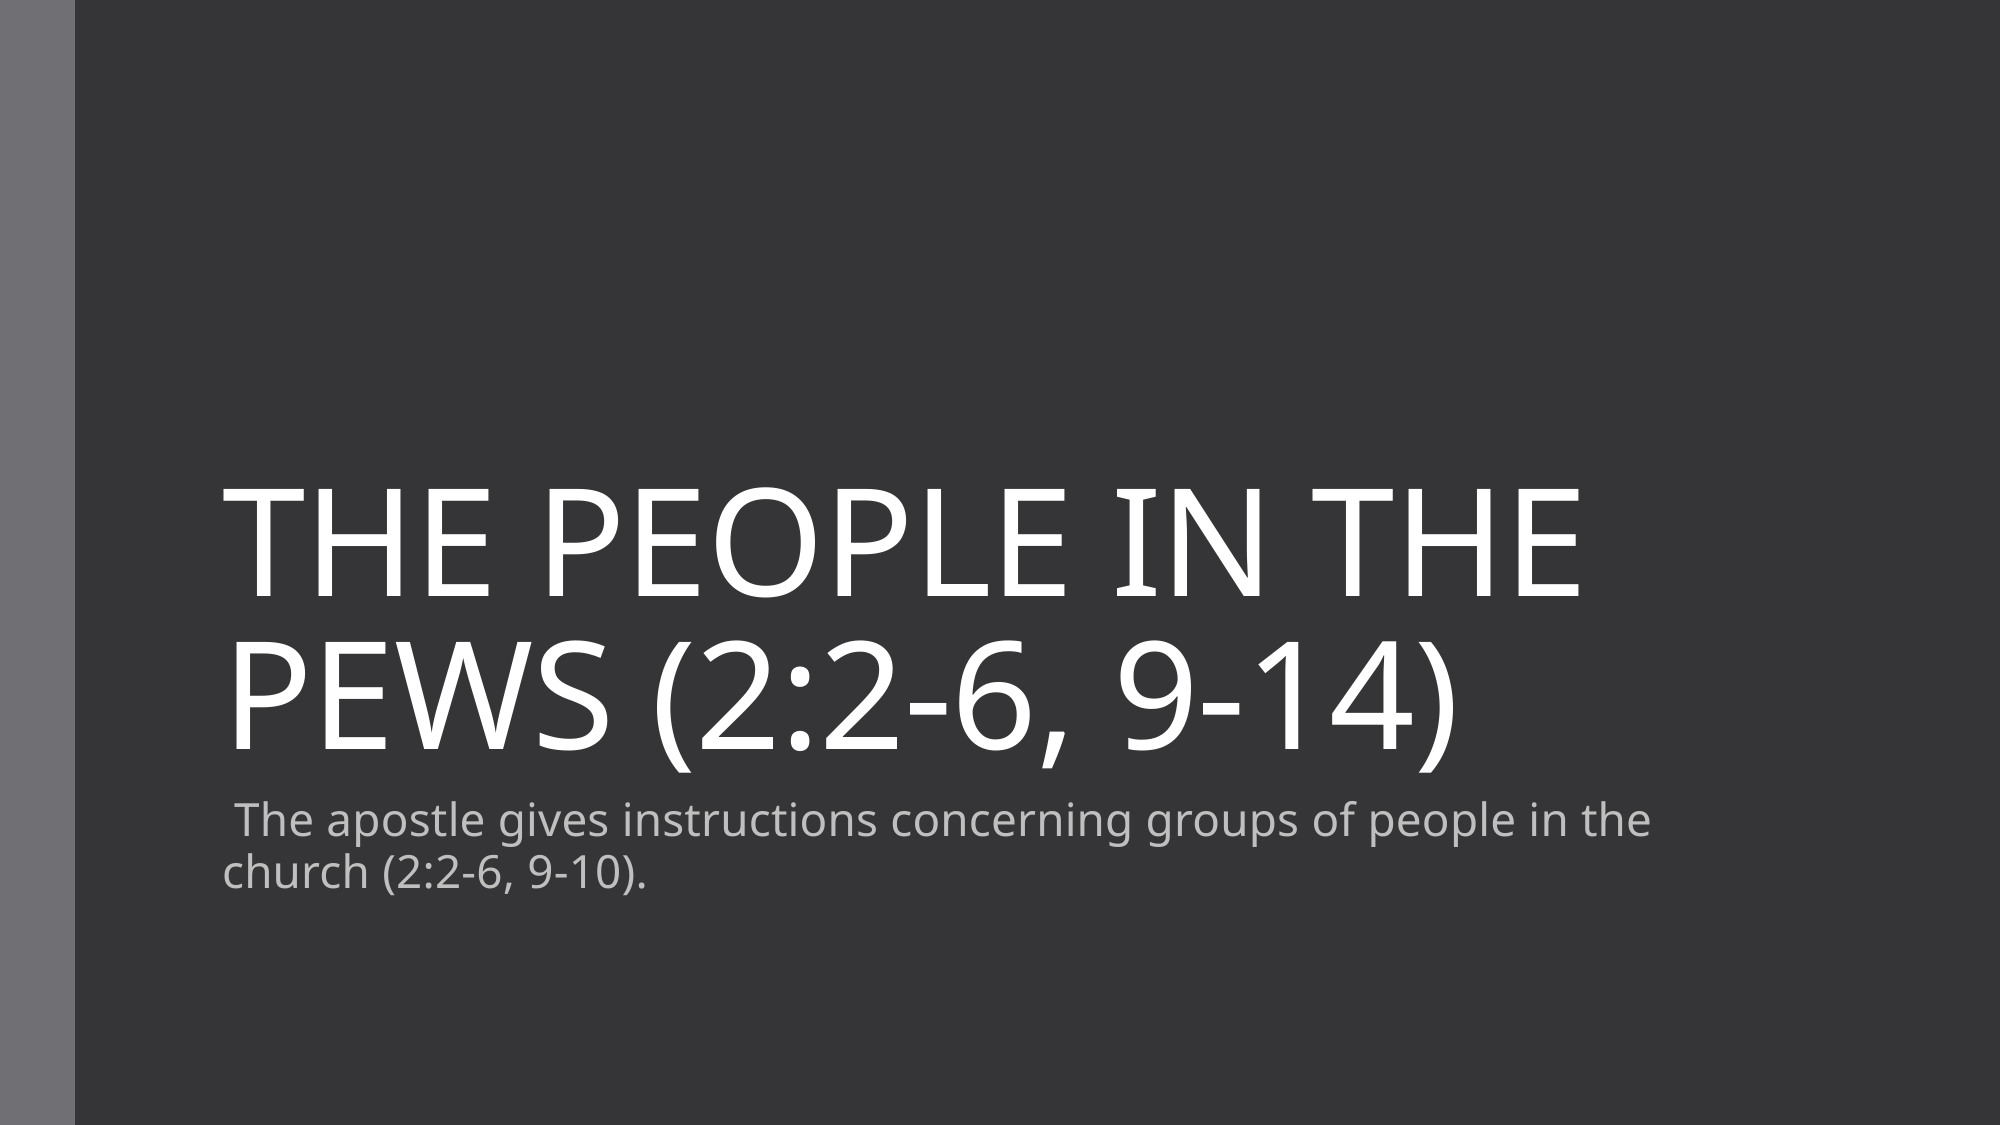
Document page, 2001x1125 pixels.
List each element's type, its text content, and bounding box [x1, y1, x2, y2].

title THE PEOPLE IN THE PEWS (2:2-6, 9-14) [206, 124, 1752, 787]
subtitle The apostle gives instructions concerning groups of people in the church (2:2-6, 9-10). [206, 787, 1752, 1066]
